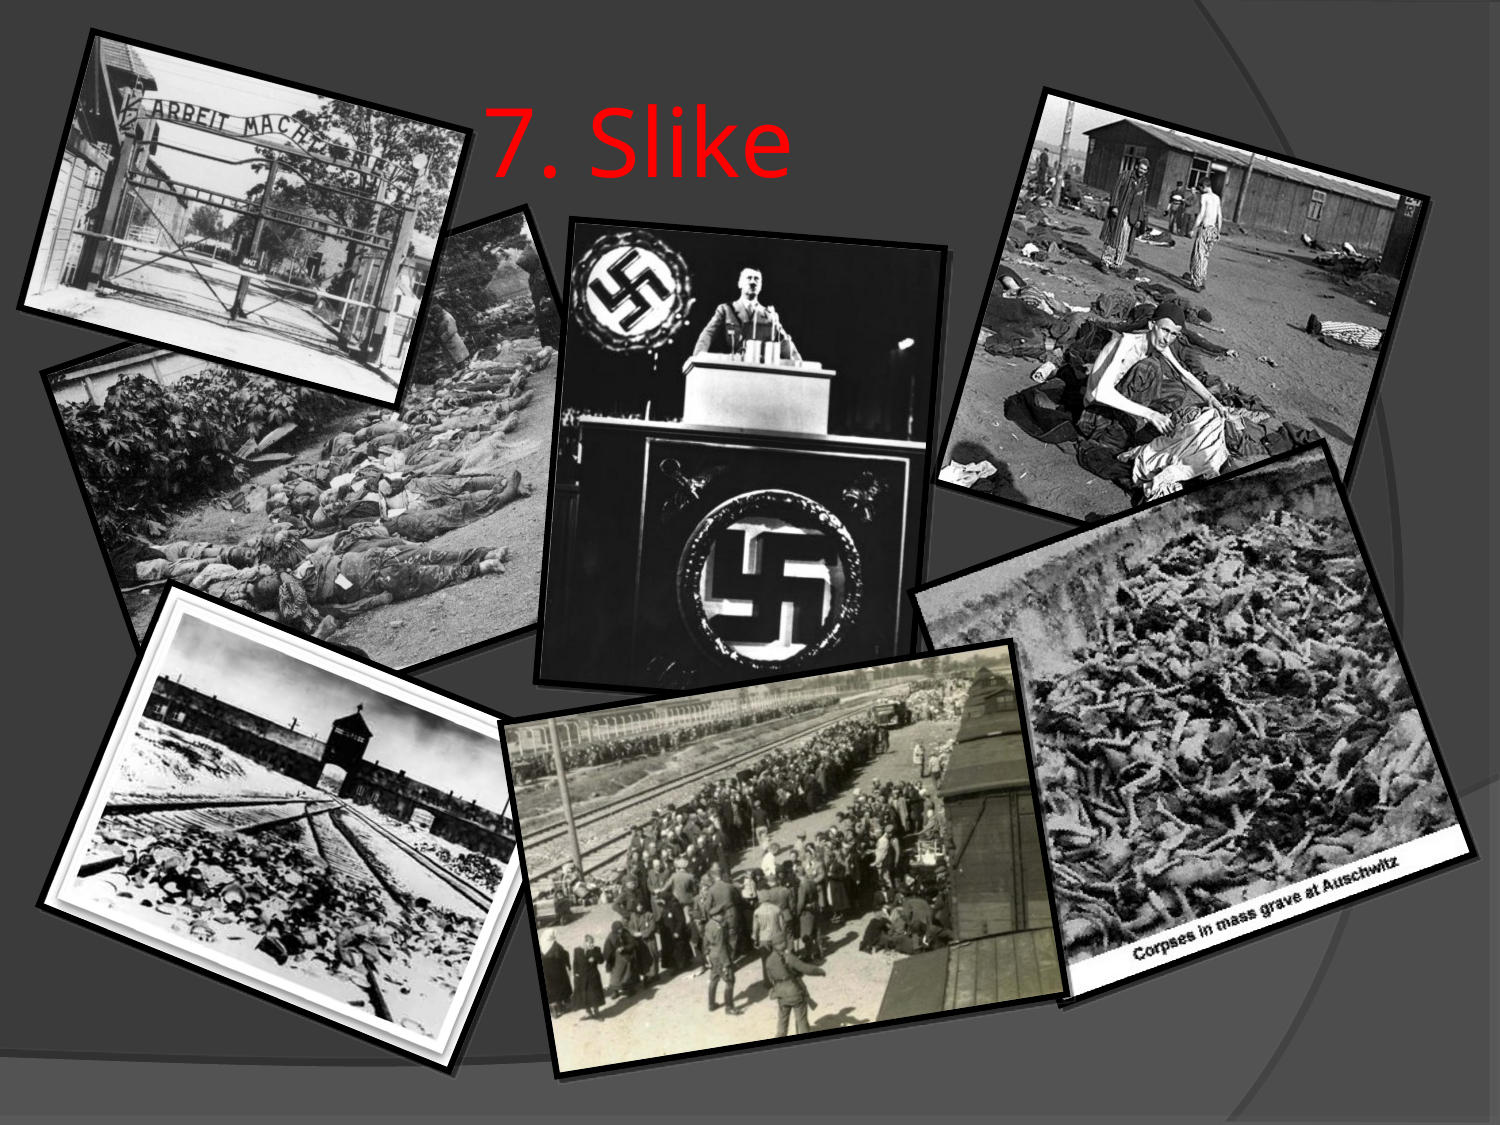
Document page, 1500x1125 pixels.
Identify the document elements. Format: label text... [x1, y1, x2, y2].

picture [46, 211, 561, 670]
picture [539, 222, 942, 690]
picture [937, 93, 1423, 523]
picture [914, 445, 1470, 1001]
title 7. Slike [75, 45, 85, 82]
title 7. Slike [161, 45, 1300, 233]
picture [503, 644, 1064, 1073]
picture [43, 585, 522, 1067]
picture [23, 35, 466, 404]
